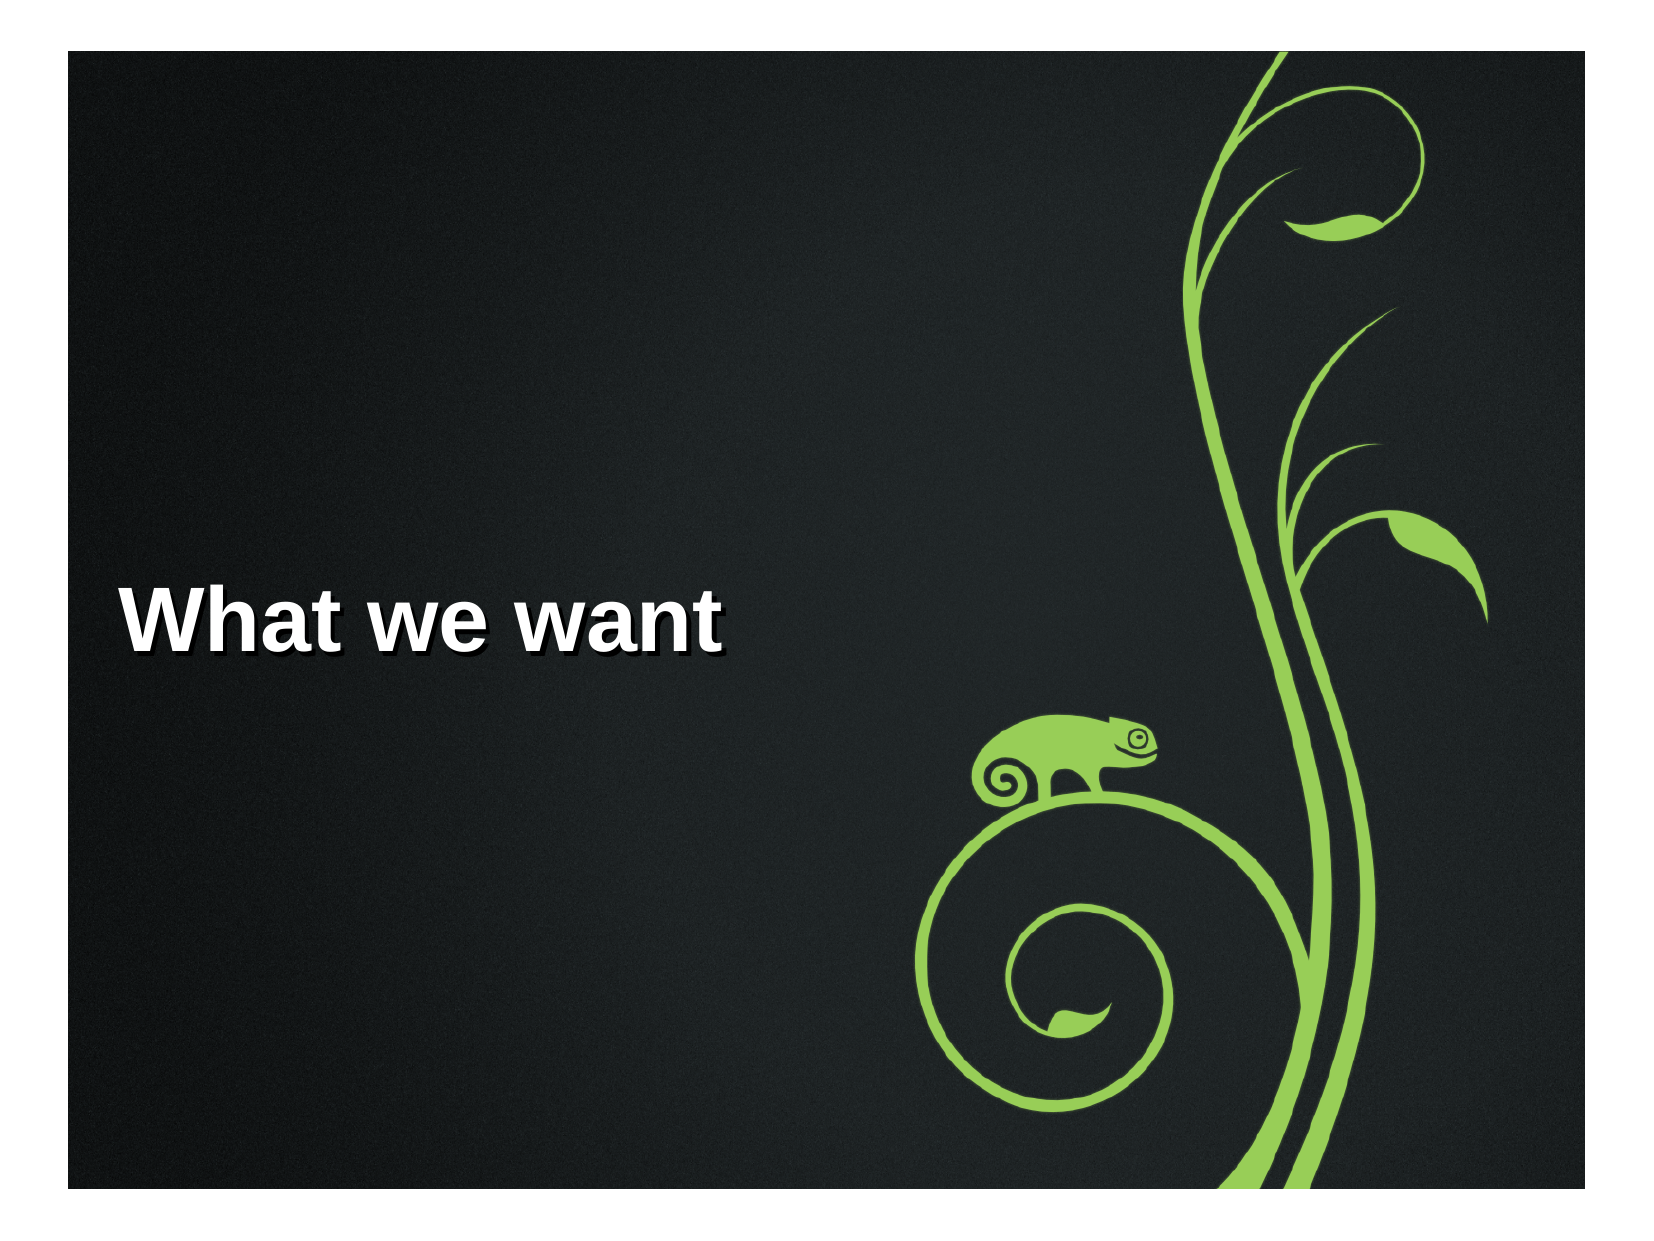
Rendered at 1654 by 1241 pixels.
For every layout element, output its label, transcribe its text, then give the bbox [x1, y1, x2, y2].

title What we want [118, 457, 1197, 783]
picture [68, 51, 1585, 1189]
